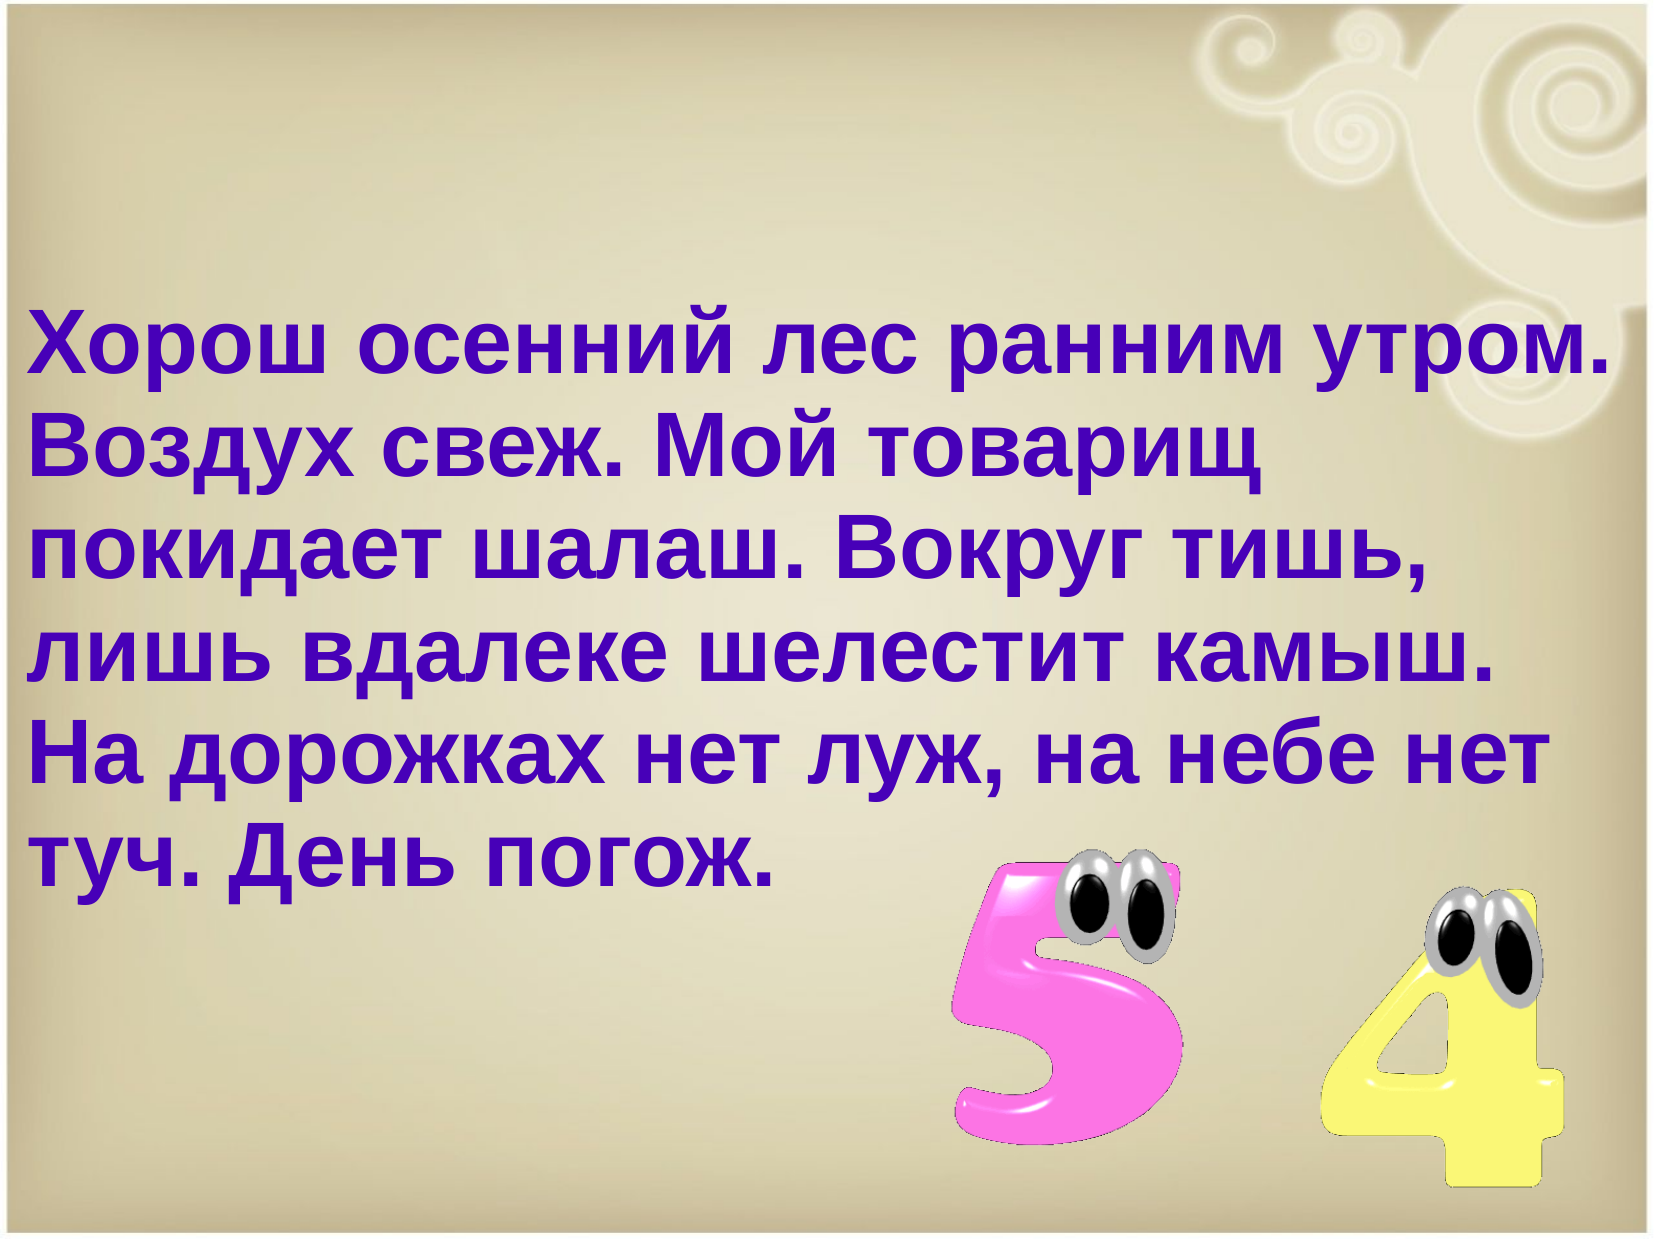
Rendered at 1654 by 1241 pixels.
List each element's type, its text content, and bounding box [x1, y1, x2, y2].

text_box Хорош осенний лес ранним утром. Воздух свеж. Мой товарищ покидает шалаш. Вокруг тишь, лишь вдалеке шелестит камыш. На дорожках нет луж, на небе нет туч. День погож. [11, 283, 1630, 962]
picture [0, 0, 1654, 1239]
